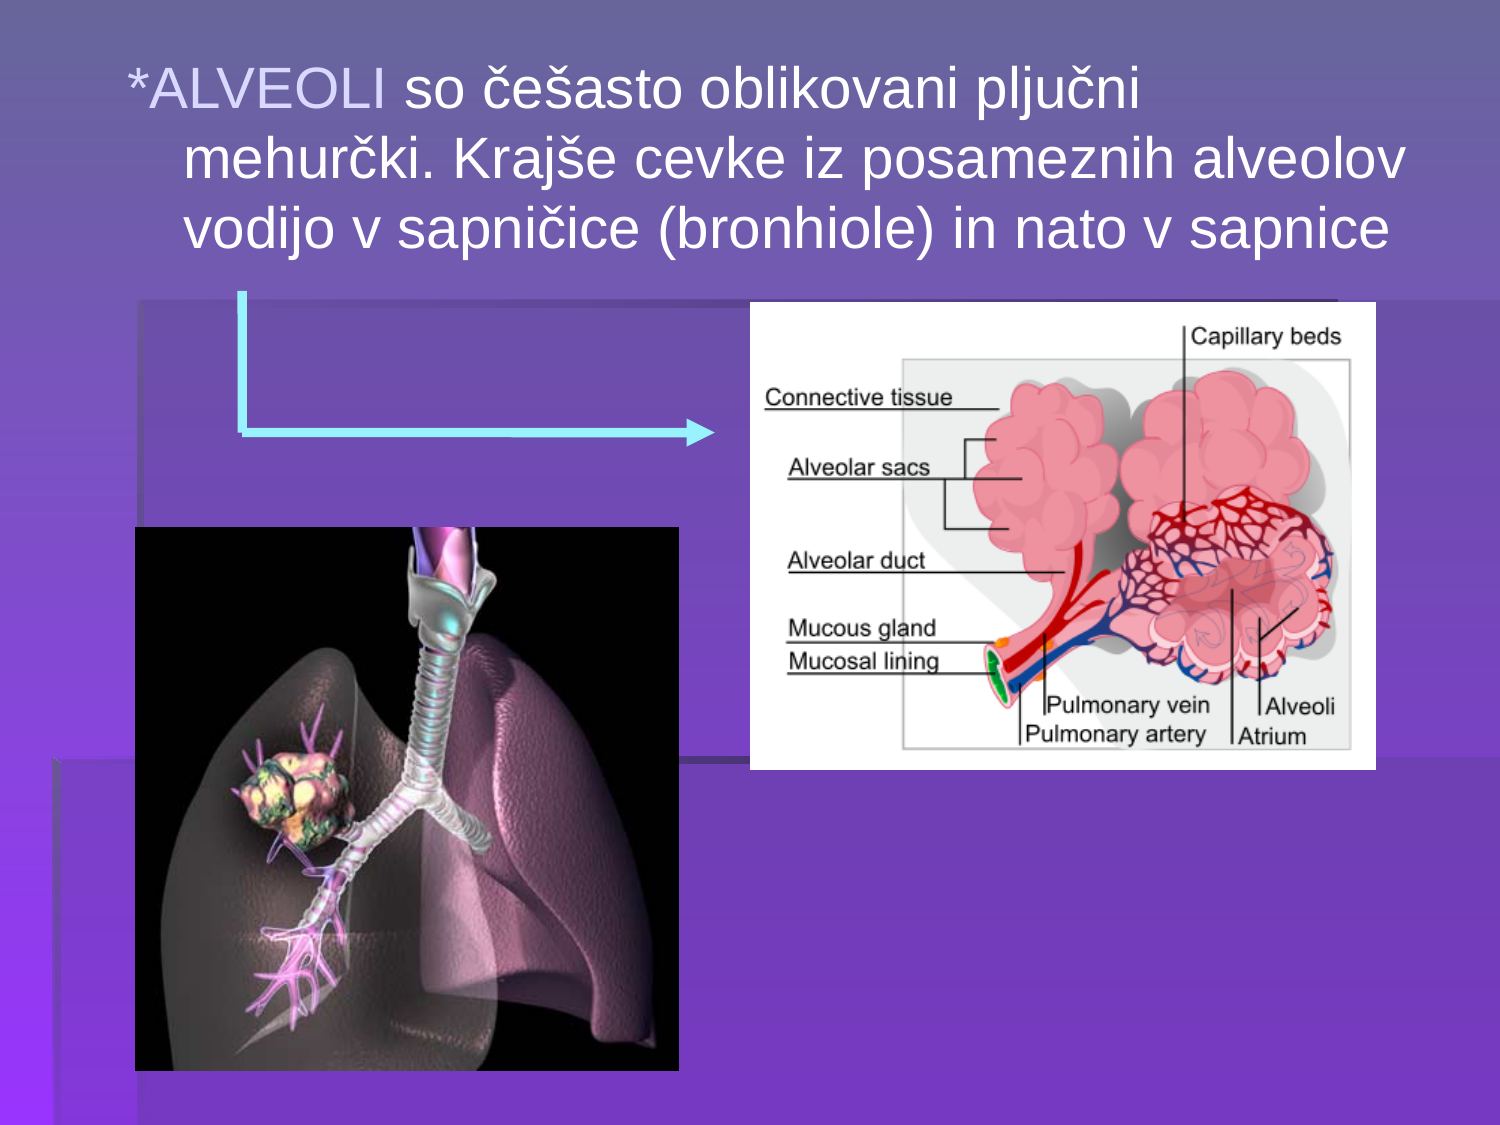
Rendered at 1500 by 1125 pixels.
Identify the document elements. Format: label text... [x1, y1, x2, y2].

picture [135, 527, 679, 1071]
list *ALVEOLI so češasto oblikovani pljučni mehurčki. Krajše cevke iz posameznih alveolov vodijo v sapničice (bronhiole) in nato v sapnice [112, 42, 1426, 823]
picture [750, 302, 1376, 770]
